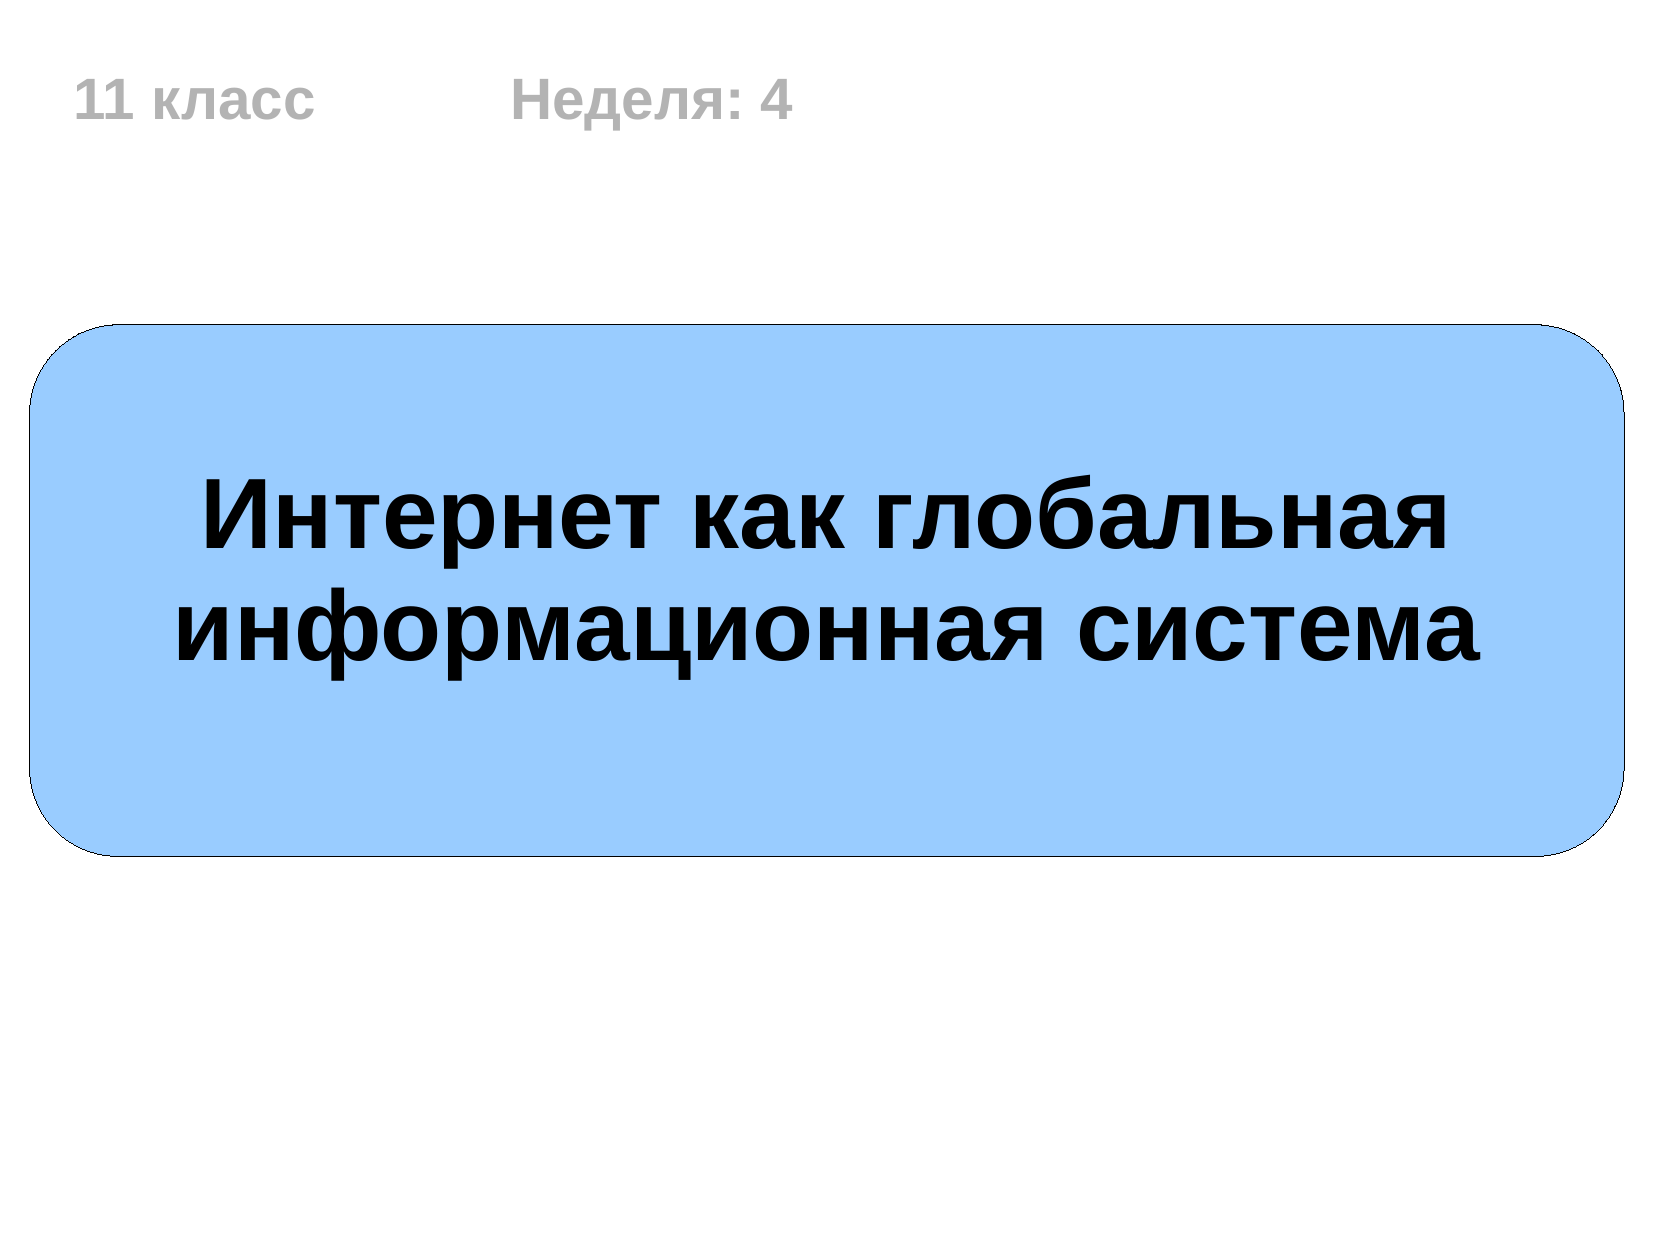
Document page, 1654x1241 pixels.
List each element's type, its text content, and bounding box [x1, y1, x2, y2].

text_box Интернет как глобальная информационная система [29, 324, 1625, 857]
text_box 11 класс Неделя: 4 [59, 59, 1034, 141]
